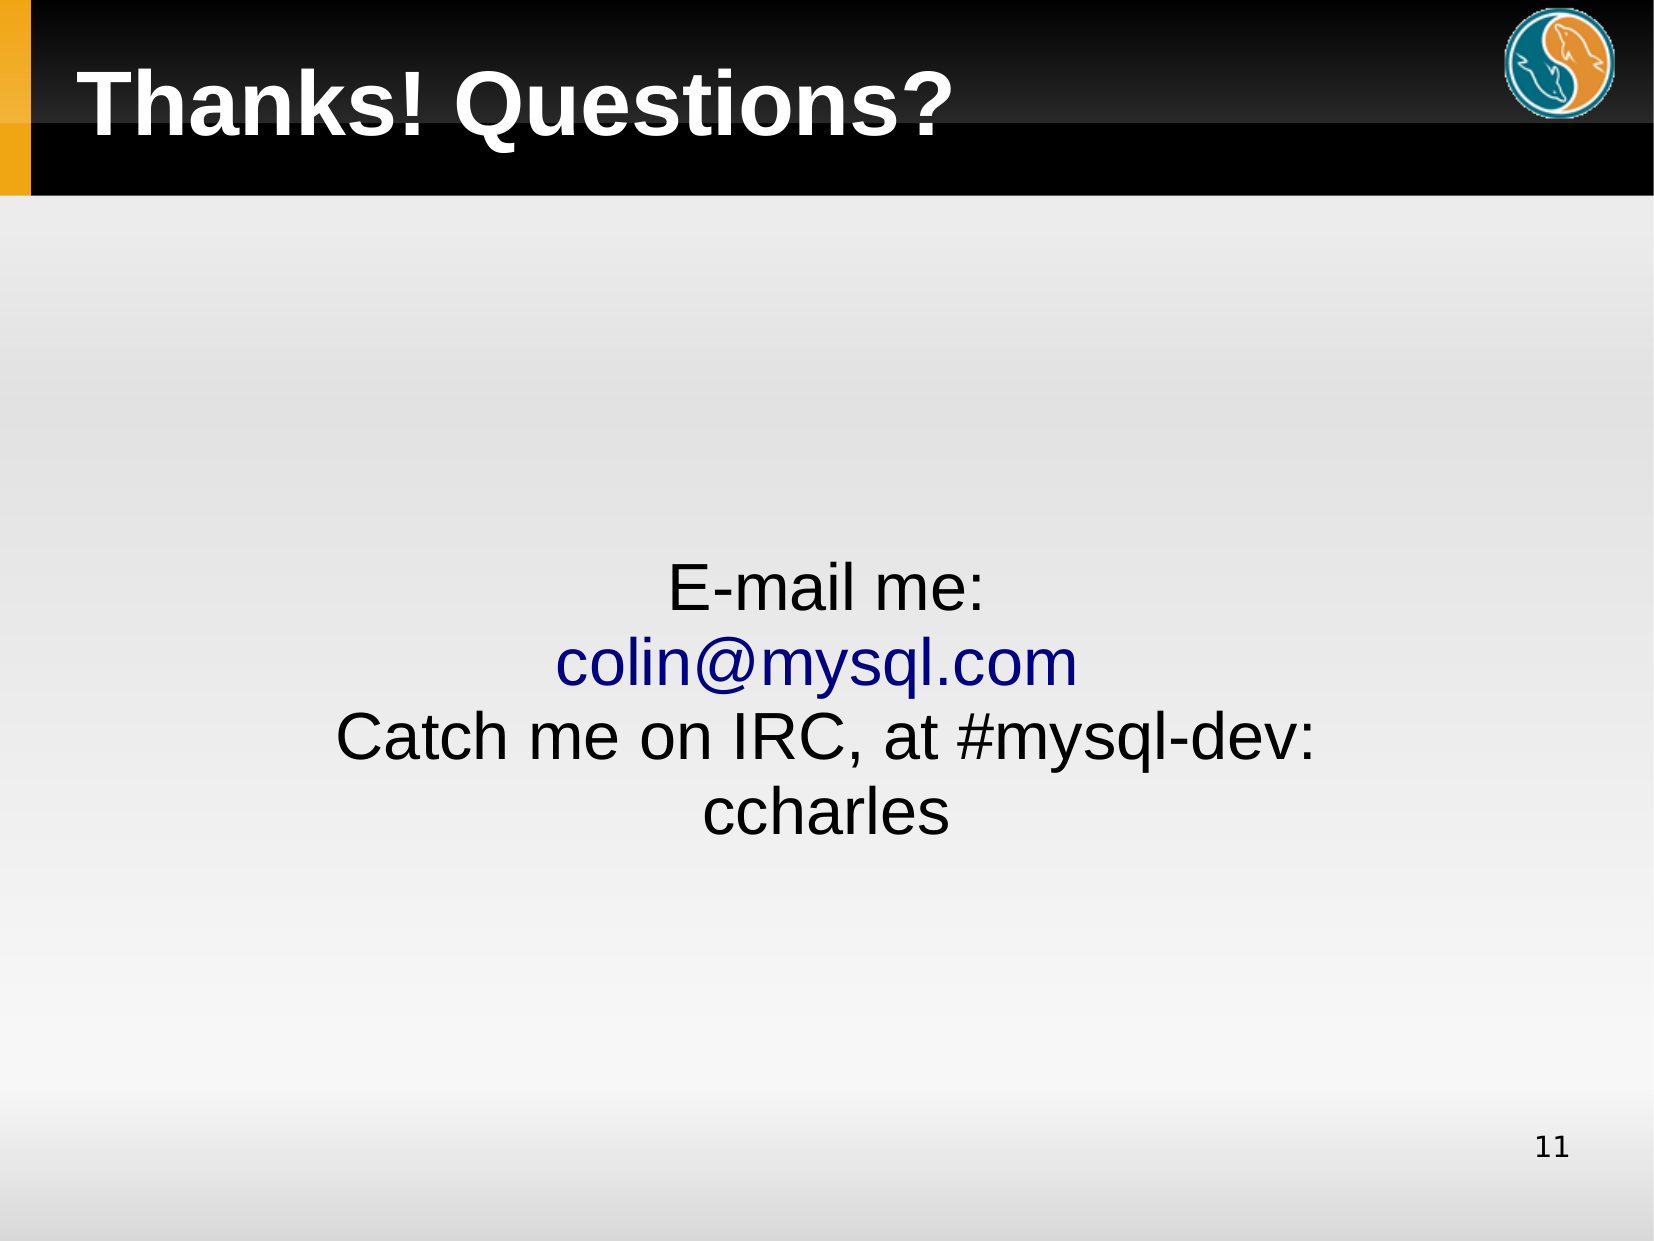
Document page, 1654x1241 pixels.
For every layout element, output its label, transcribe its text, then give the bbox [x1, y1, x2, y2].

title Thanks! Questions? [76, 0, 1565, 208]
picture [0, 0, 1654, 1241]
subtitle E-mail me: colin@mysql.com Catch me on IRC, at #mysql-dev: ccharles [82, 297, 1571, 1102]
